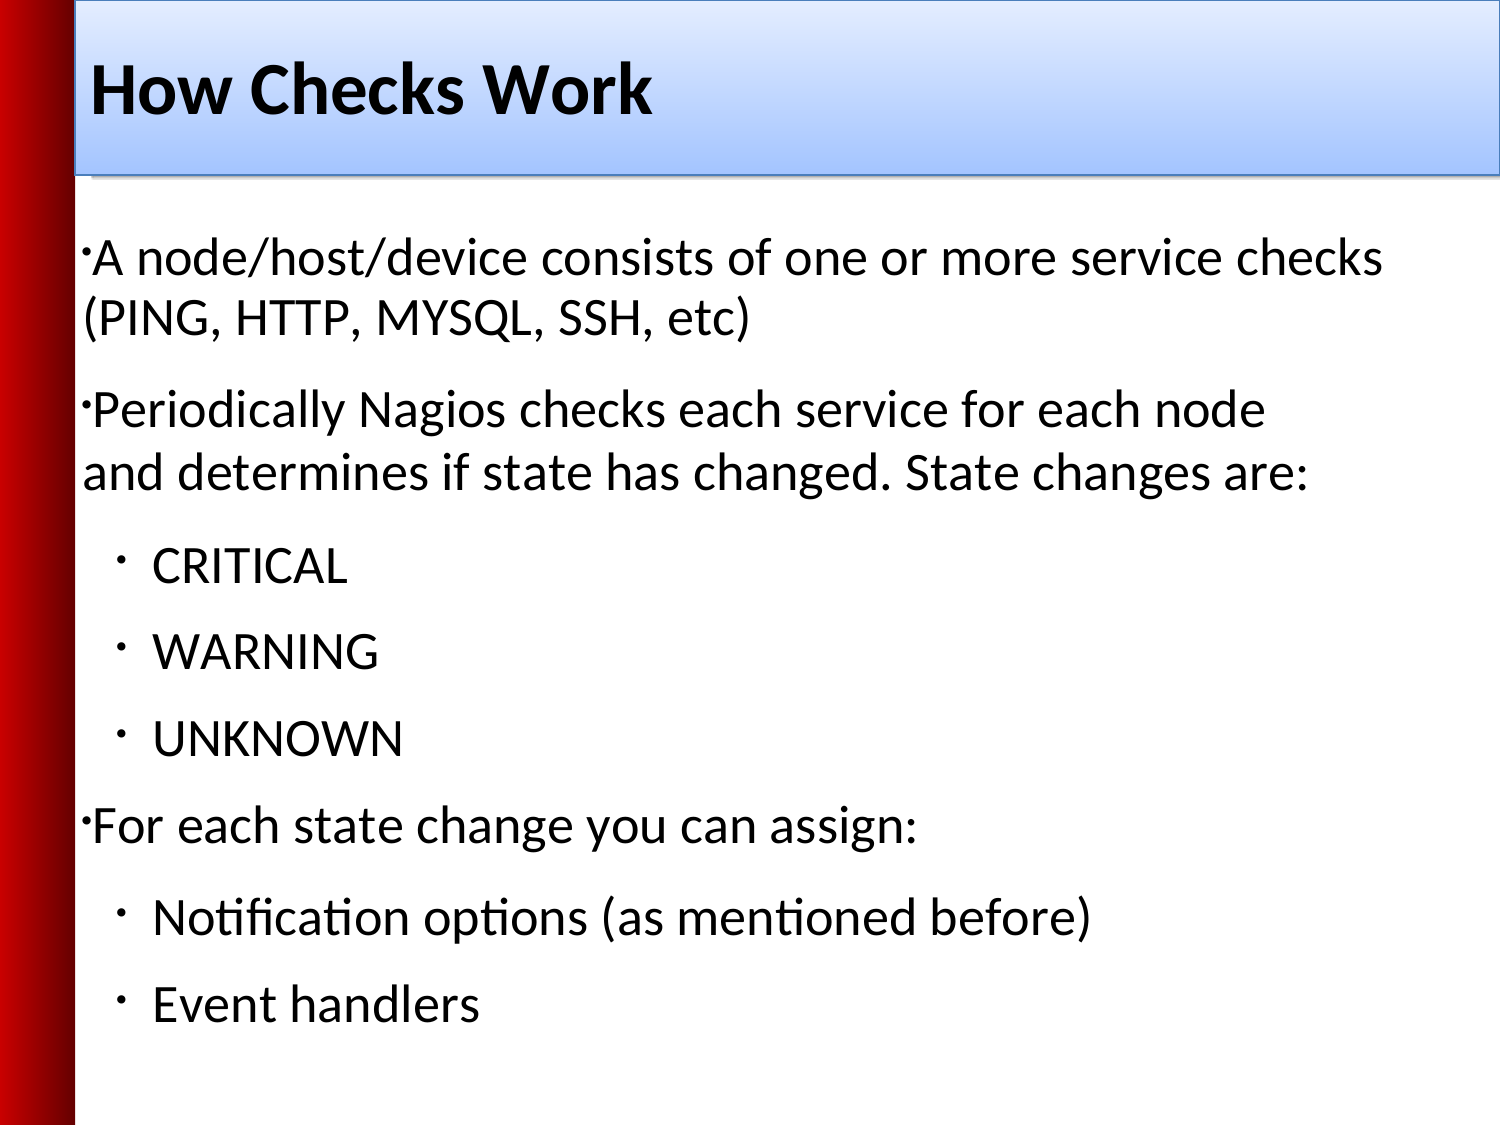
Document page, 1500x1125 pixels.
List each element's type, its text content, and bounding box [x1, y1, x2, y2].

text_box How Checks Work [75, 0, 1500, 175]
text_box A node/host/device consists of one or more service checks (PING, HTTP, MYSQL, SSH, etc)‏ Periodically Nagios checks each service for each node and determines if state has changed. State changes are: CRITICAL WARNING UNKNOWN For each state change you can assign: Notification options (as mentioned before) Event handlers [82, 224, 1450, 1105]
